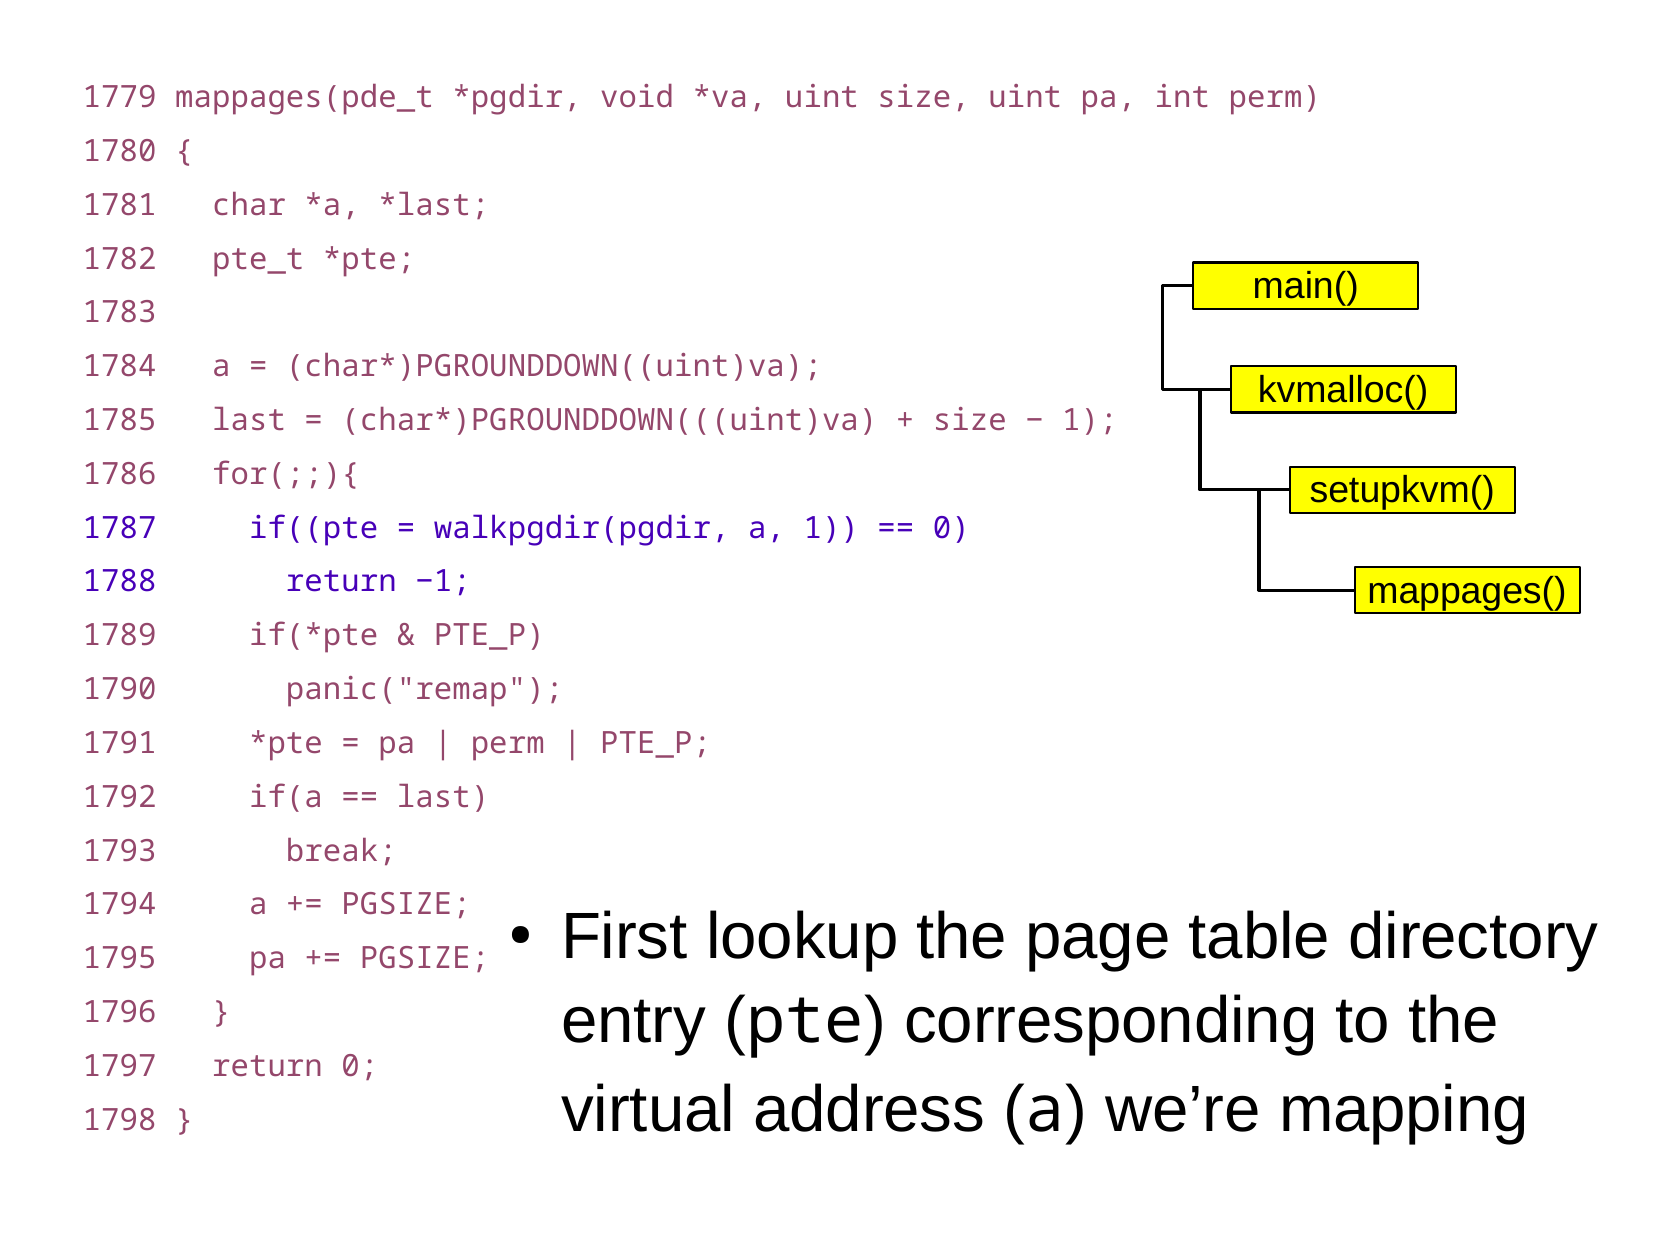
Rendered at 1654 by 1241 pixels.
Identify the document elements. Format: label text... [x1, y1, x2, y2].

text_box kvmalloc() [1230, 366, 1456, 413]
list 1779 mappages(pde_t *pgdir, void *va, uint size, uint pa, int perm) 1780 { 1781 char *a, *last; 1782 pte_t *pte; 1783 1784 a = (char*)PGROUNDDOWN((uint)va); 1785 last = (char*)PGROUNDDOWN(((uint)va) + size − 1); 1786 for(;;){ 1787 if((pte = walkpgdir(pgdir, a, 1)) == 0) 1788 return −1; 1789 if(*pte & PTE_P) 1790 panic("remap"); 1791 *pte = pa | perm | PTE_P; 1792 if(a == last) 1793 break; 1794 a += PGSIZE; 1795 pa += PGSIZE; 1796 } 1797 return 0; 1798 } [82, 75, 1571, 1163]
text_box mappages() [1354, 567, 1580, 614]
text_box main() [1193, 262, 1419, 309]
text_box setupkvm() [1289, 466, 1515, 513]
list First lookup the page table directory entry (pte) corresponding to the virtual address (a) we’re mapping [491, 899, 1613, 1163]
